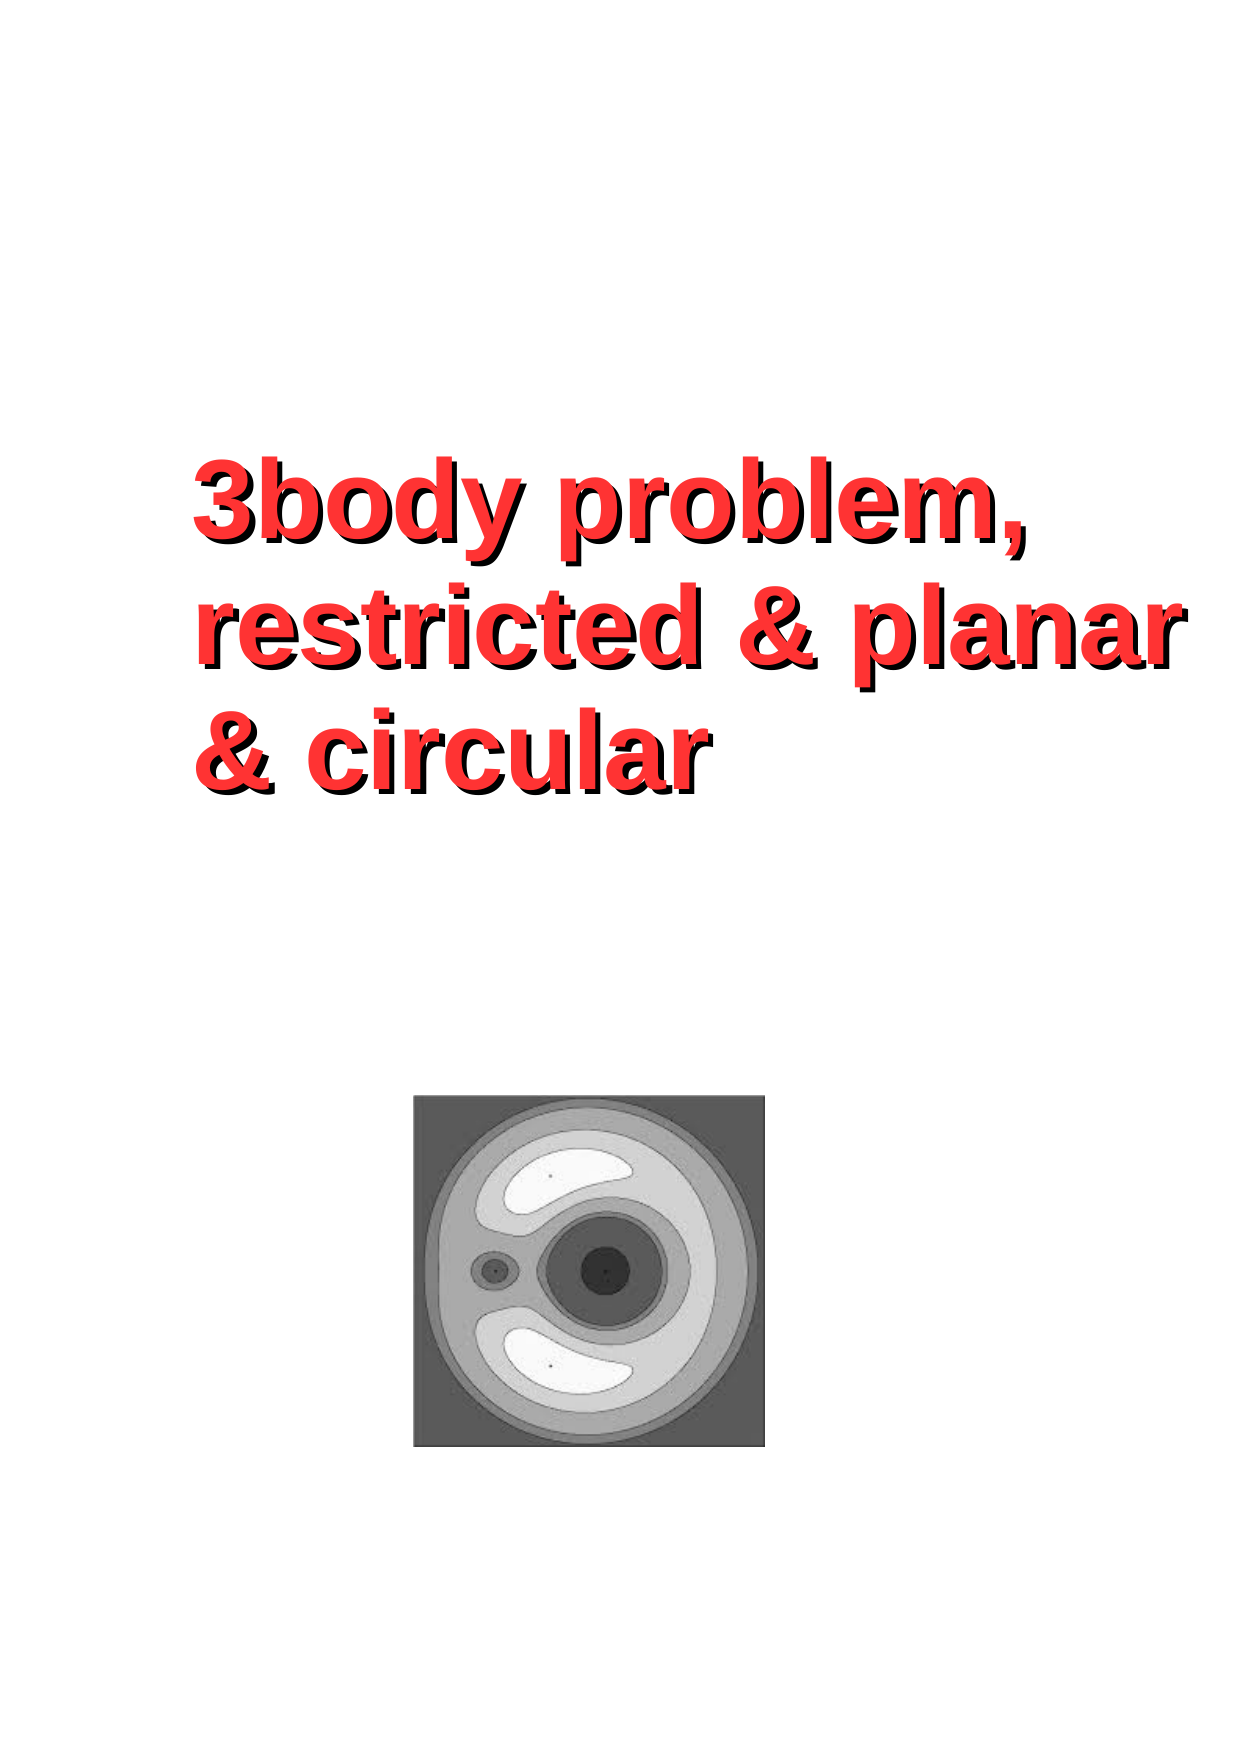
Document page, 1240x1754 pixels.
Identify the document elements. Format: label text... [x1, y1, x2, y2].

text_box 3body problem, restricted & planar & circular [177, 19, 1211, 857]
picture [413, 1095, 765, 1447]
